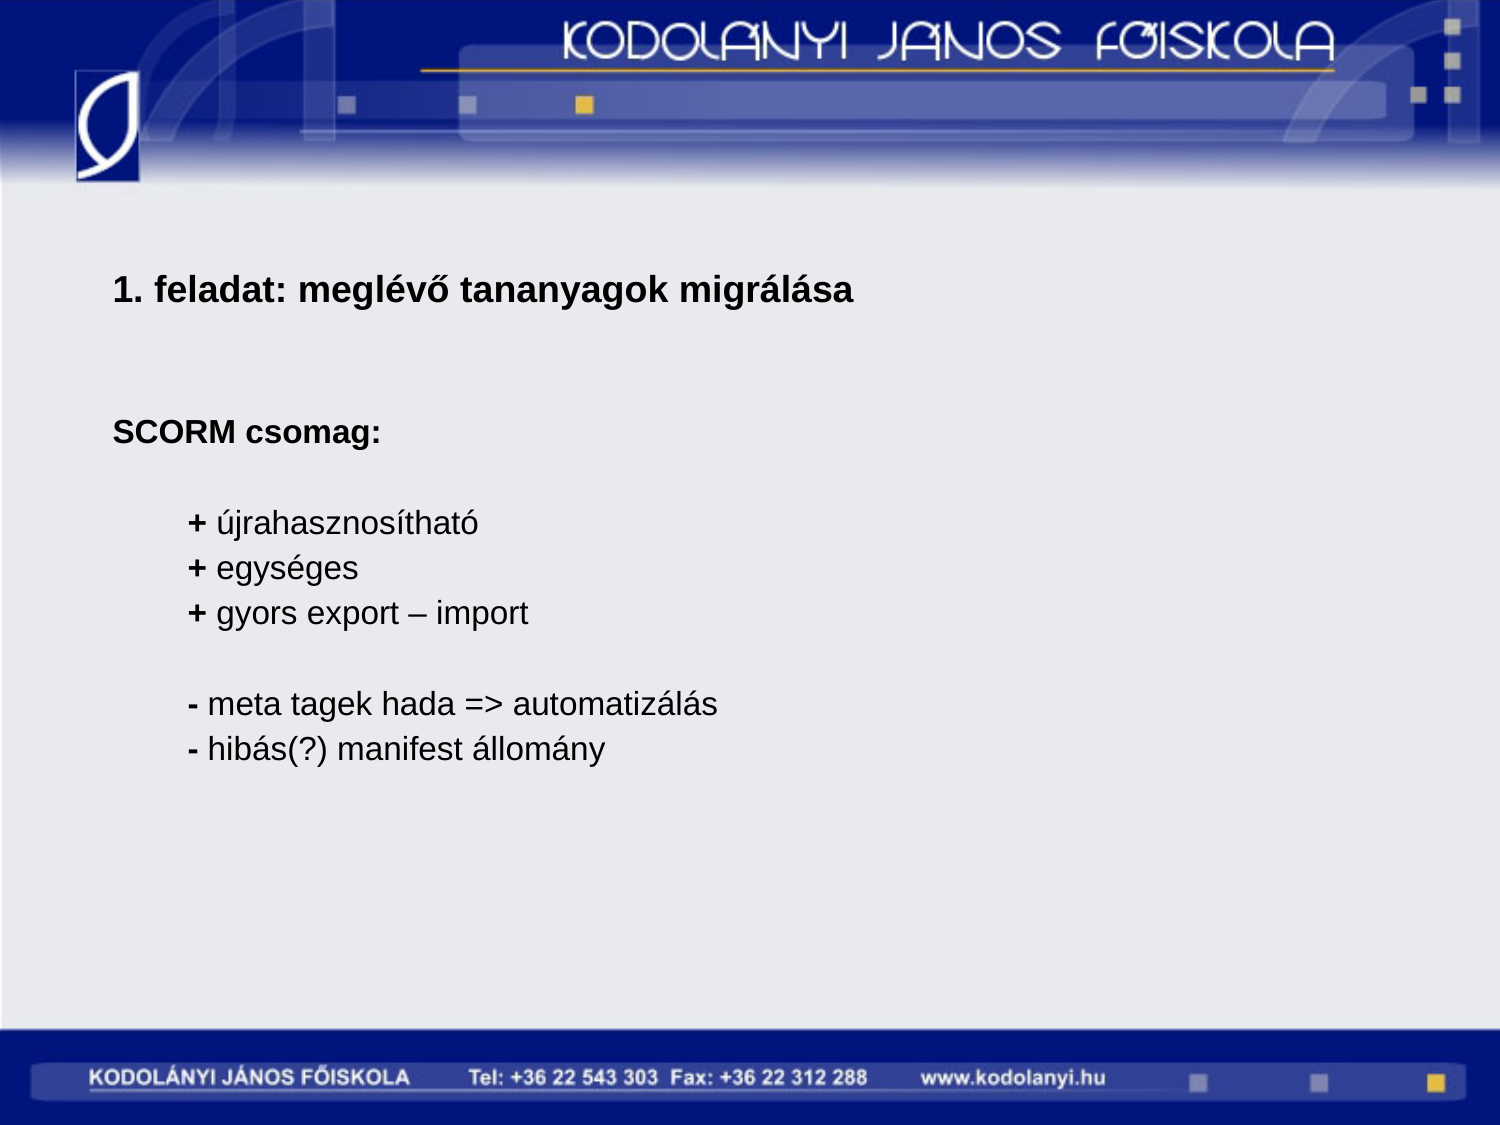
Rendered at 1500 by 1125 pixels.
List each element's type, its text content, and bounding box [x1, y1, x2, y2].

list SCORM csomag: + újrahasznosítható + egységes + gyors export – import - meta tagek hada => automatizálás - hibás(?) manifest állomány [112, 413, 1388, 1001]
picture [0, 0, 1500, 1125]
title 1. feladat: meglévő tananyagok migrálása [112, 253, 1388, 326]
